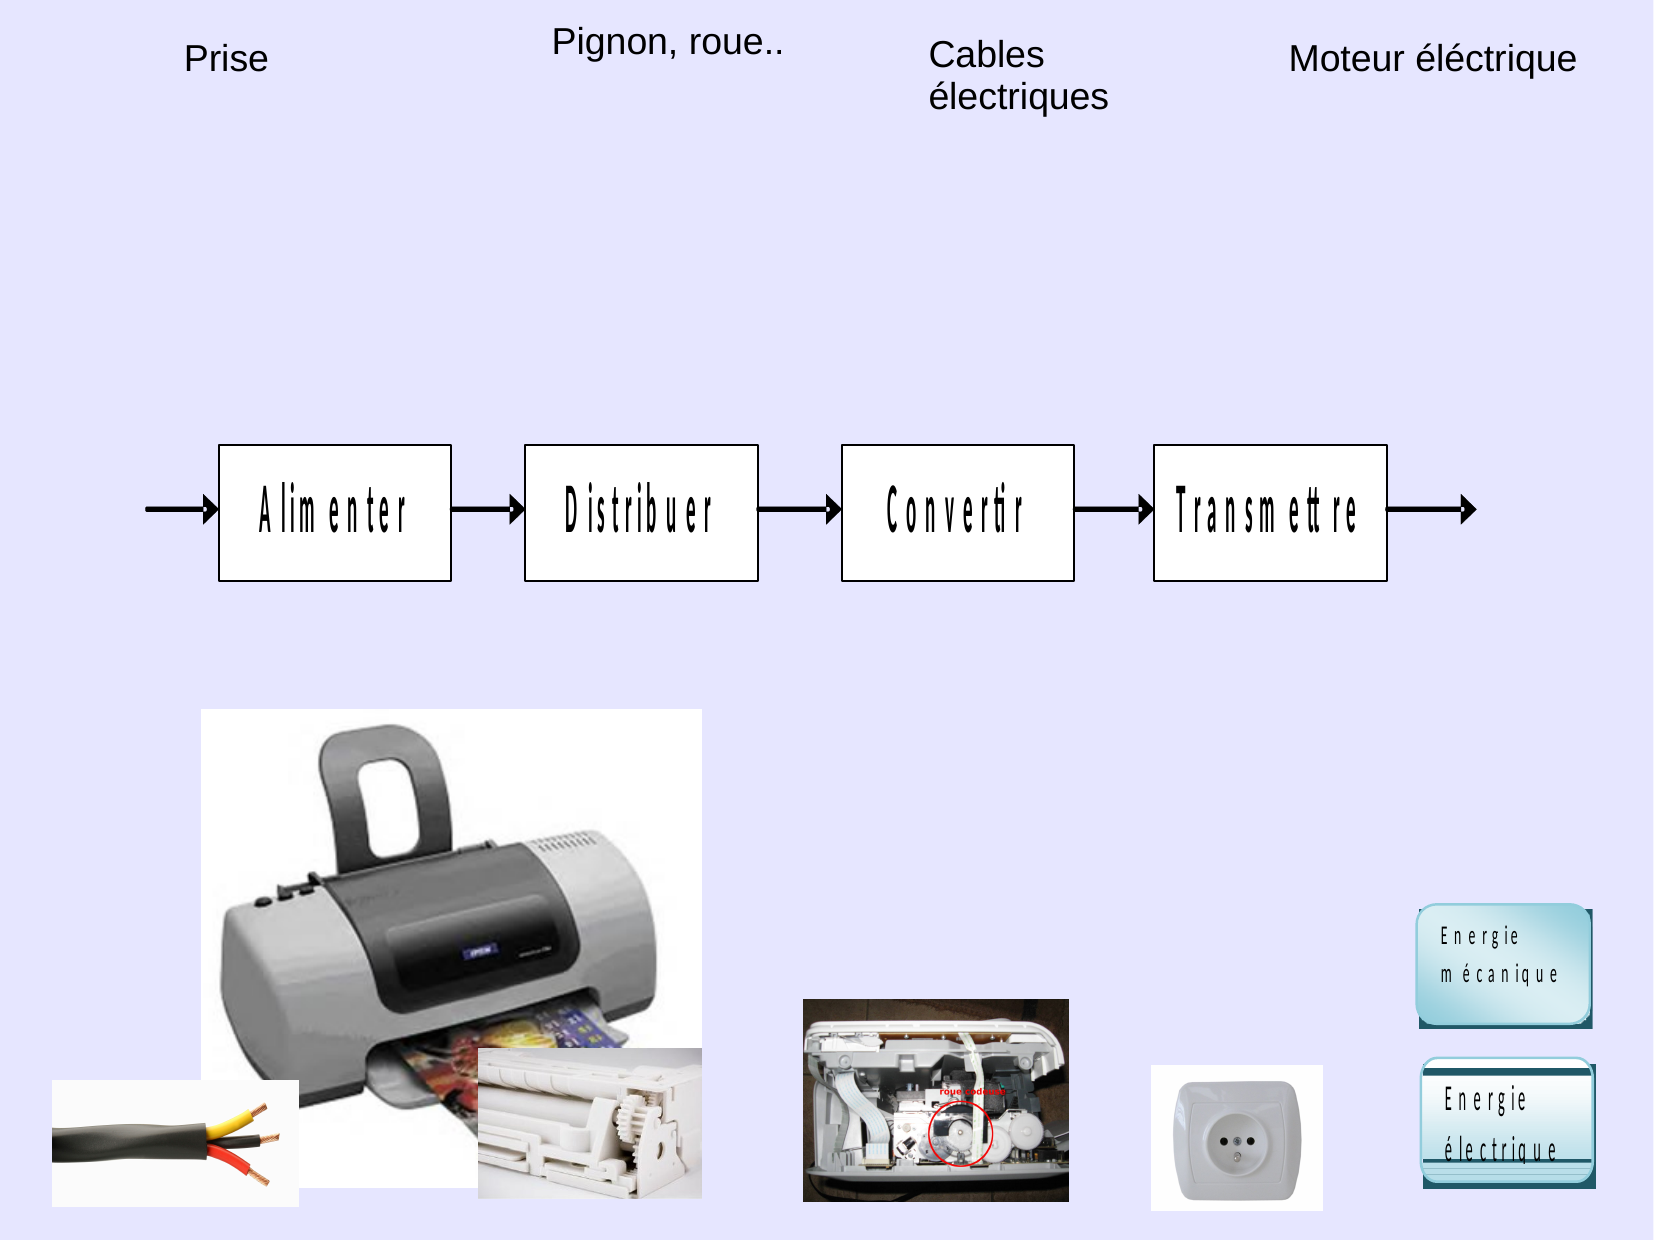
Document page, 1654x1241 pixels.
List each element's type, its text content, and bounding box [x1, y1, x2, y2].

picture [1419, 1056, 1596, 1189]
text_box Pignon, roue.. [536, 13, 836, 71]
picture [803, 999, 1069, 1202]
picture [145, 442, 1478, 584]
text_box Prise [168, 30, 334, 88]
picture [1415, 903, 1593, 1030]
text_box Cables électriques [913, 26, 1148, 126]
picture [1151, 1065, 1323, 1211]
text_box Moteur éléctrique [1273, 30, 1603, 87]
picture [52, 709, 702, 1207]
